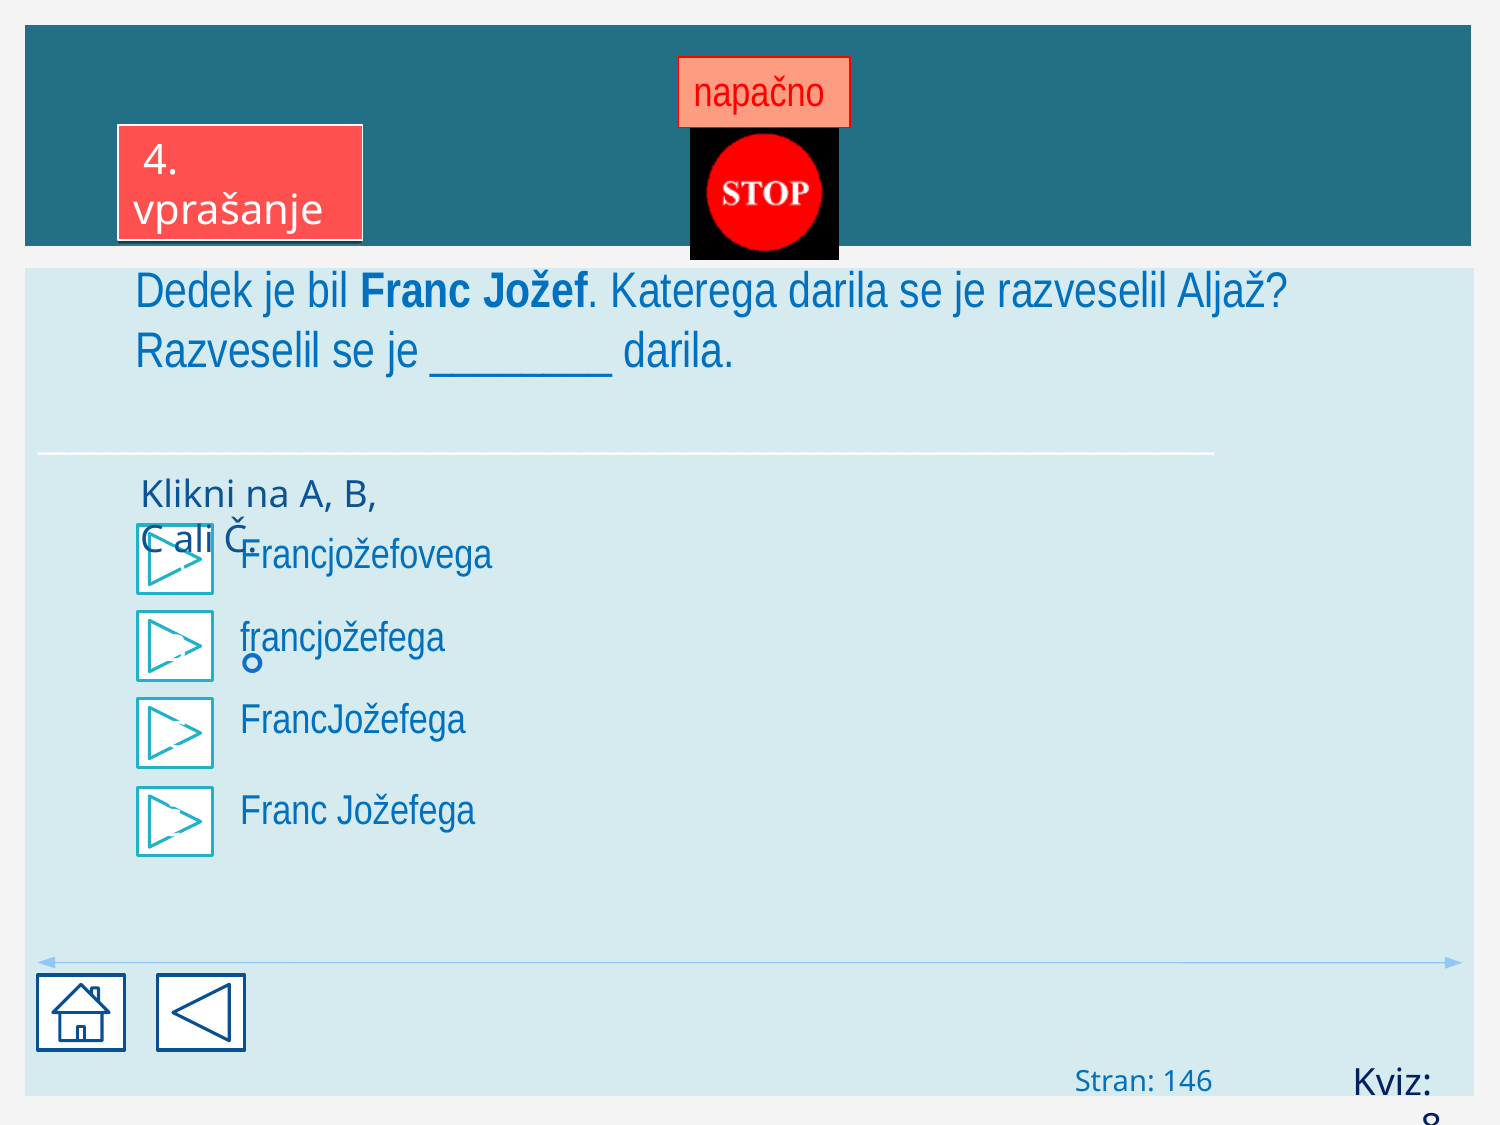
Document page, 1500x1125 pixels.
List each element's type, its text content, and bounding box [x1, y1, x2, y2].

text_box [0, 0, 1500, 1125]
picture [690, 128, 839, 260]
text_box Č. [137, 787, 213, 856]
text_box Klikni na A, B, C ali Č. [125, 466, 413, 524]
text_box Kviz: 8 [1337, 1050, 1475, 1111]
text_box Dedek je bil Franc Jožef. Katerega darila se je razveselil Aljaž? Razveselil se je ________ darila. [120, 249, 1371, 387]
text_box ____________________________________________________________________________ [22, 404, 1488, 466]
text_box Franc Jožefega [225, 774, 1351, 841]
text_box francjožefega [225, 602, 1351, 669]
text_box FrancJožefega [225, 684, 1351, 750]
text_box 4. vprašanje [118, 125, 363, 191]
text_box C [137, 698, 213, 768]
text_box [1426, 1116, 1435, 1124]
text_box Stran: 146 [975, 1055, 1313, 1106]
text_box B [137, 611, 213, 681]
text_box Francjožefovega [225, 519, 1351, 585]
text_box A [137, 524, 213, 594]
text_box napačno [678, 57, 850, 128]
